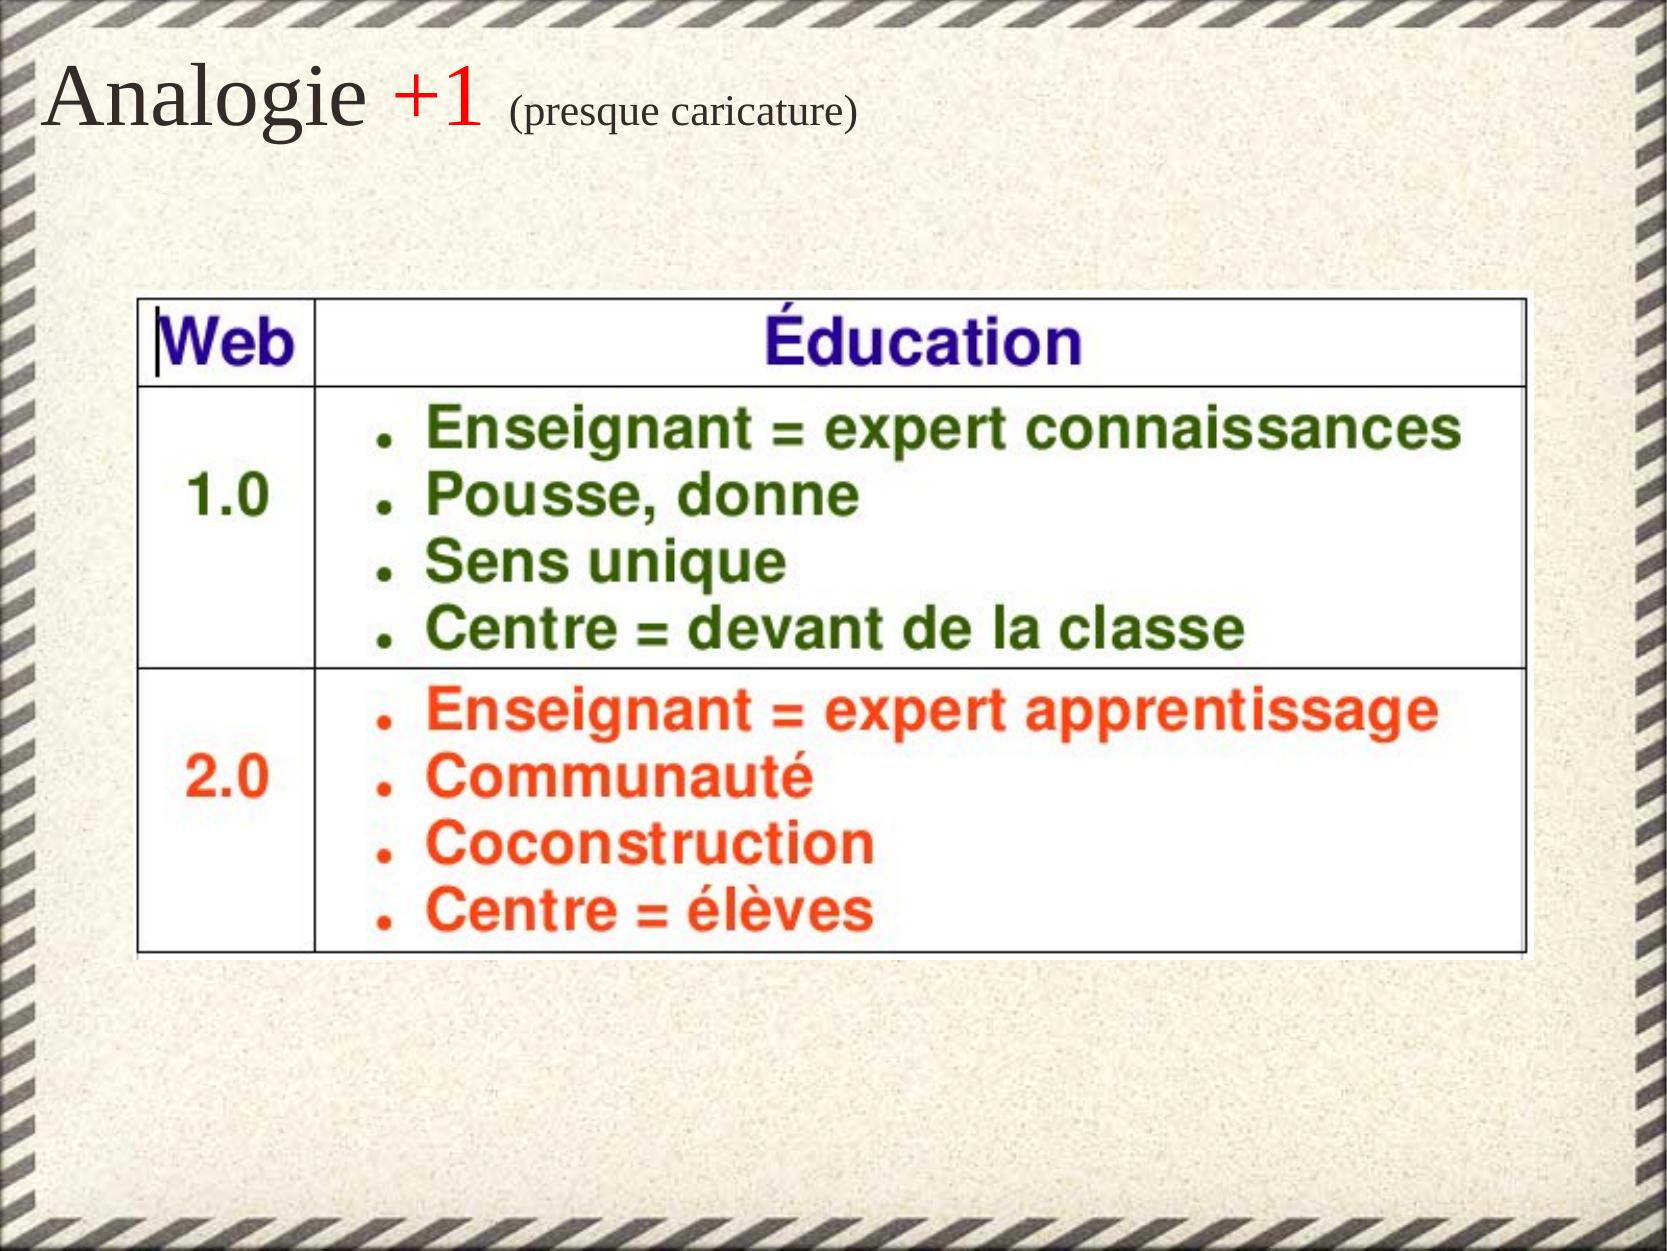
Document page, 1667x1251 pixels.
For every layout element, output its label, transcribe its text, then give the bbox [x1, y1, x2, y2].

picture [0, 0, 1667, 1251]
title Analogie +1 (presque caricature) [40, 50, 1627, 201]
